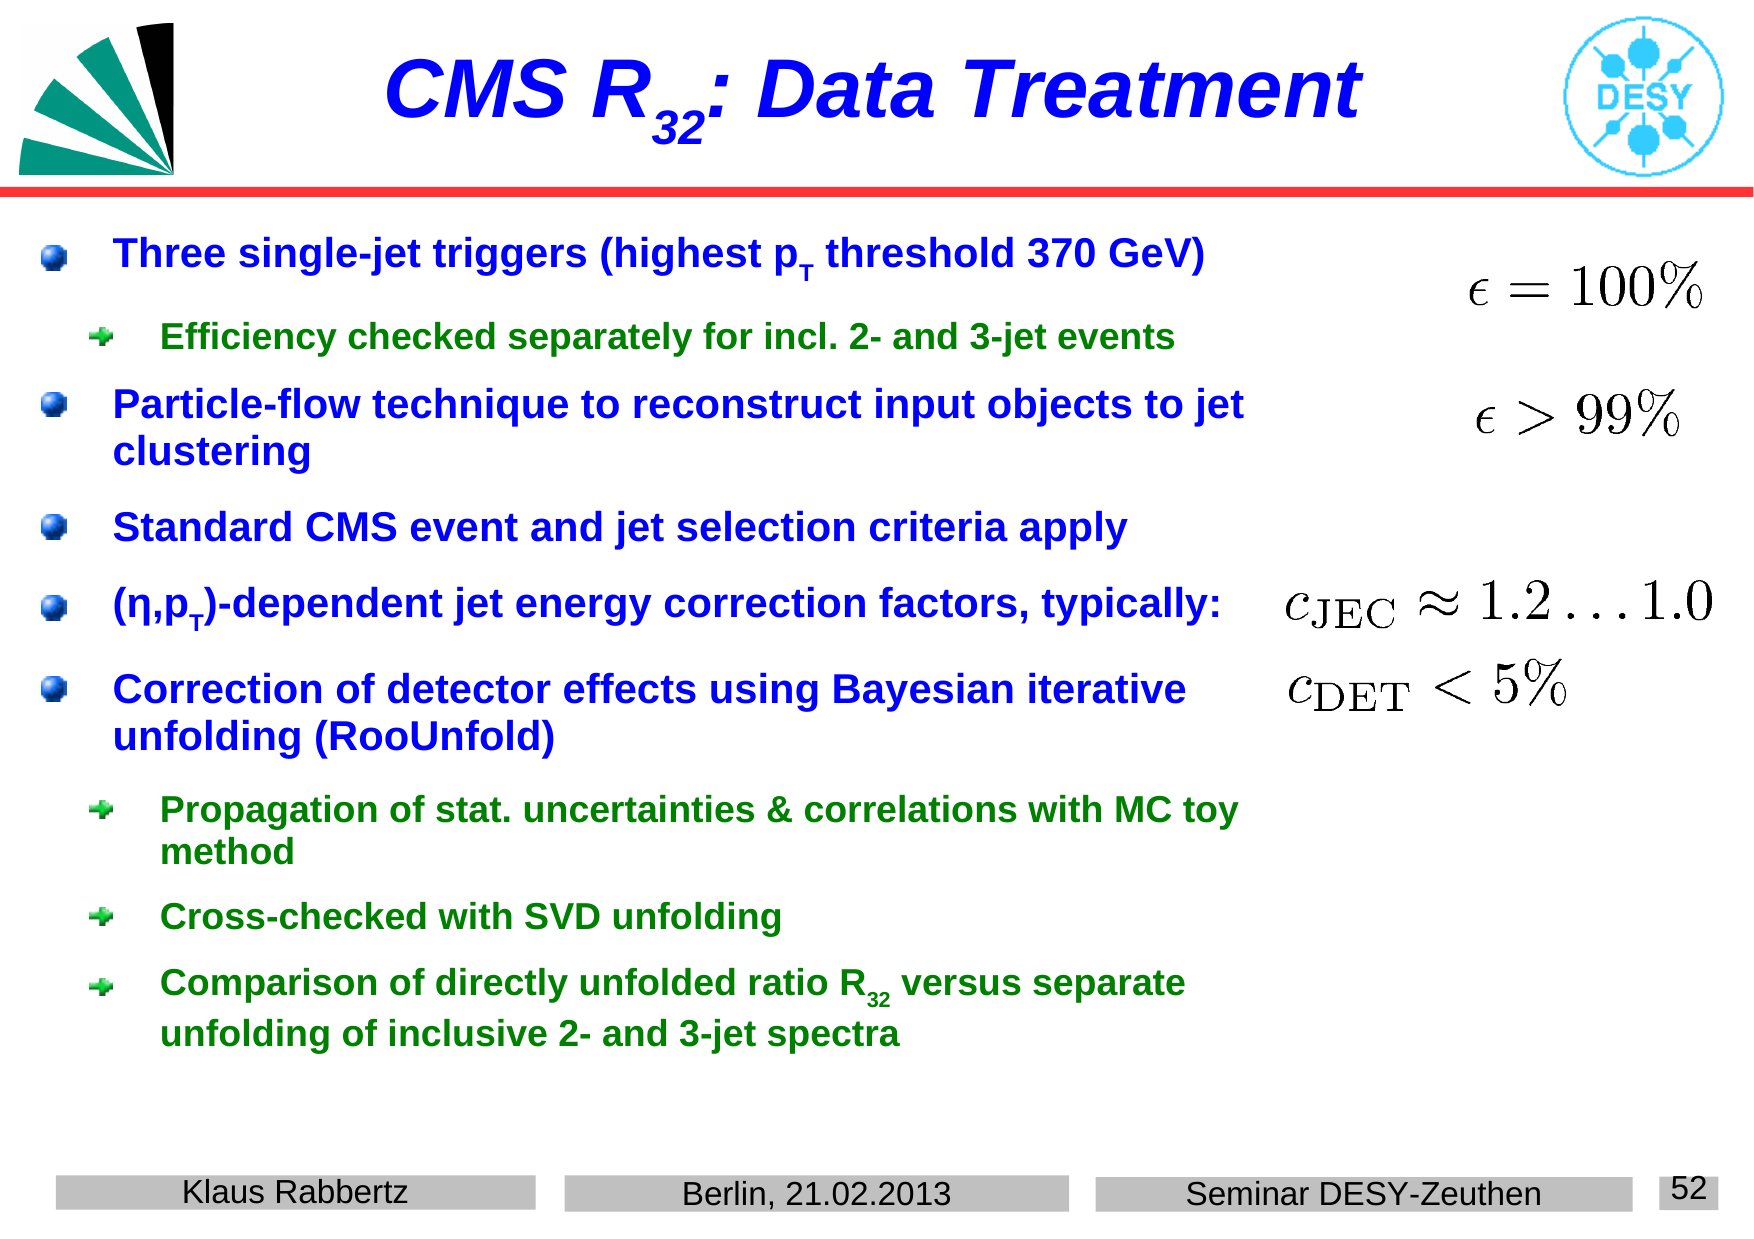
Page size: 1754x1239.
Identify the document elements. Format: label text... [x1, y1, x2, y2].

picture [19, 23, 174, 177]
title CMS R32: Data Treatment [197, 12, 1556, 178]
picture [1282, 651, 1574, 716]
picture [1279, 574, 1717, 633]
picture [1462, 254, 1708, 313]
picture [1469, 382, 1685, 441]
list Three single-jet triggers (highest pT threshold 370 GeV) Efficiency checked separately for incl. 2- and 3-jet events Particle-flow technique to reconstruct input objects to jet clustering Standard CMS event and jet selection criteria apply (η,pT)-dependent jet energy correction factors, typically: Correction of detector effects using Bayesian iterative unfolding (RooUnfold) Propagation of stat. uncertainties & correlations with MC toy method Cross-checked with SVD unfolding Comparison of directly unfolded ratio R32 versus separate unfolding of inclusive 2- and 3-jet spectra [30, 229, 1256, 1055]
picture [1559, 12, 1729, 182]
